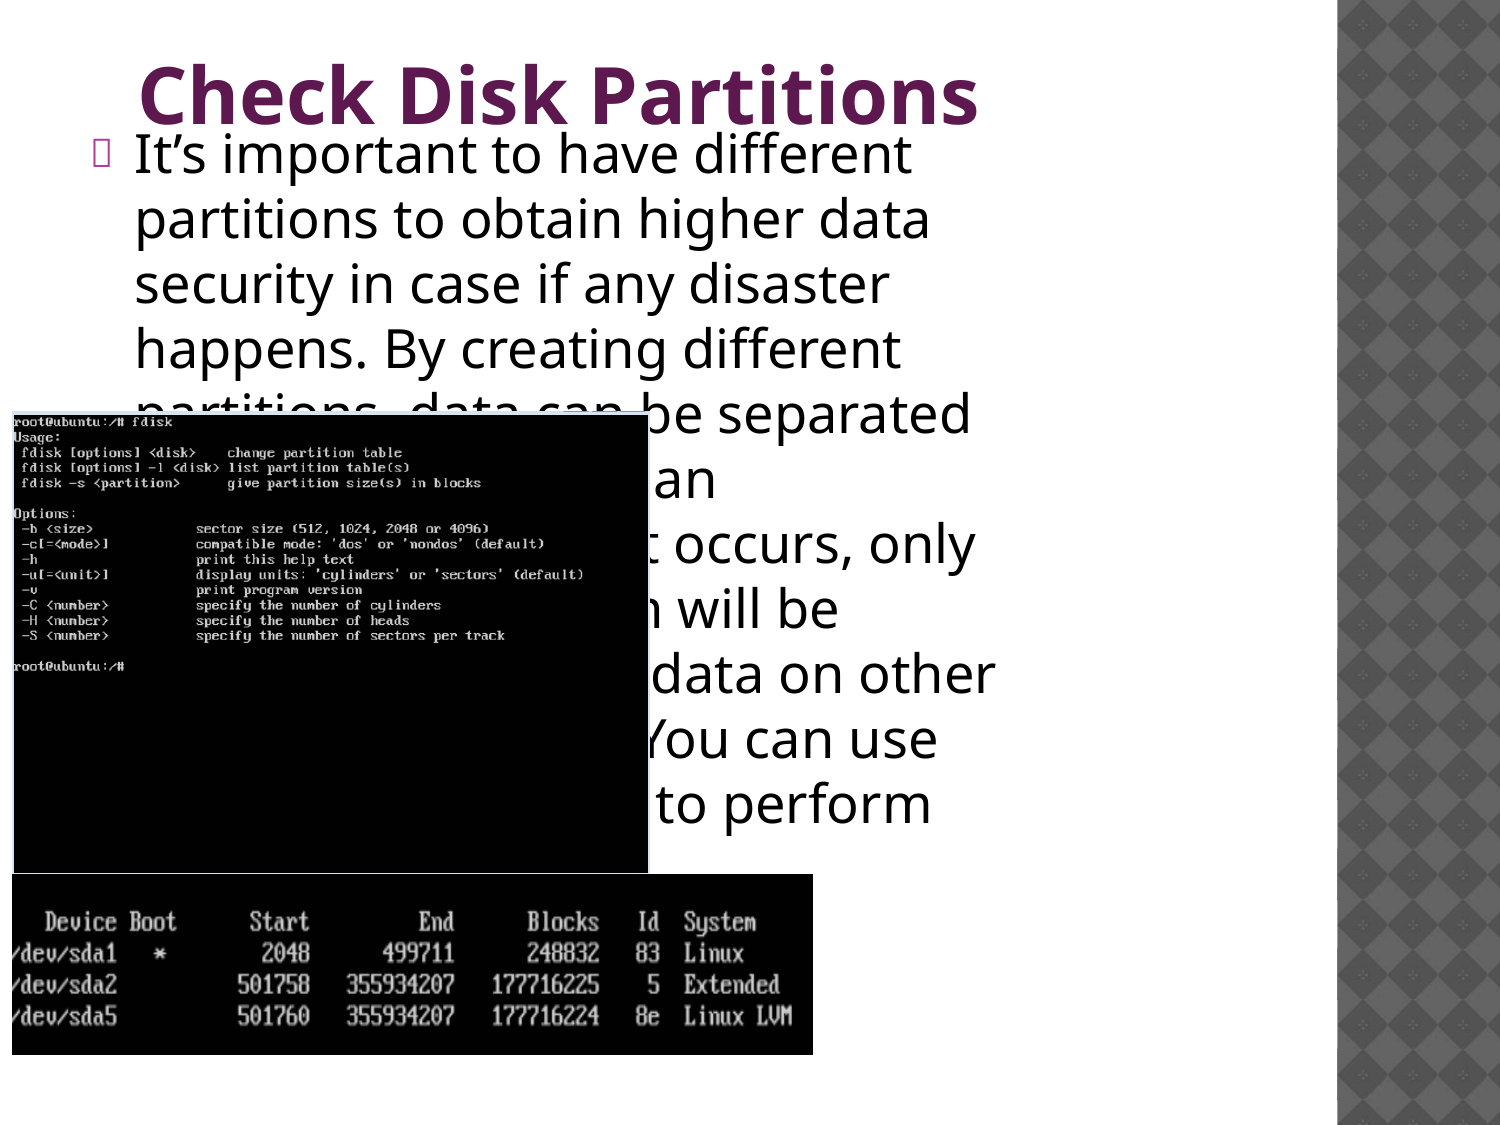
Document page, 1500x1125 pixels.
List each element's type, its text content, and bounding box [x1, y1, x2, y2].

picture [1337, 0, 1500, 1125]
list It’s important to have different partitions to obtain higher data security in case if any disaster happens. By creating different partitions, data can be separated and grouped. When an unexpected accident occurs, only data of that partition will be damaged, while the data on other partitions survived. You can use “fdisk” shown below to perform these tasks. [75, 112, 1043, 350]
picture [12, 411, 813, 1055]
title Check Disk Partitions [75, 37, 1043, 112]
